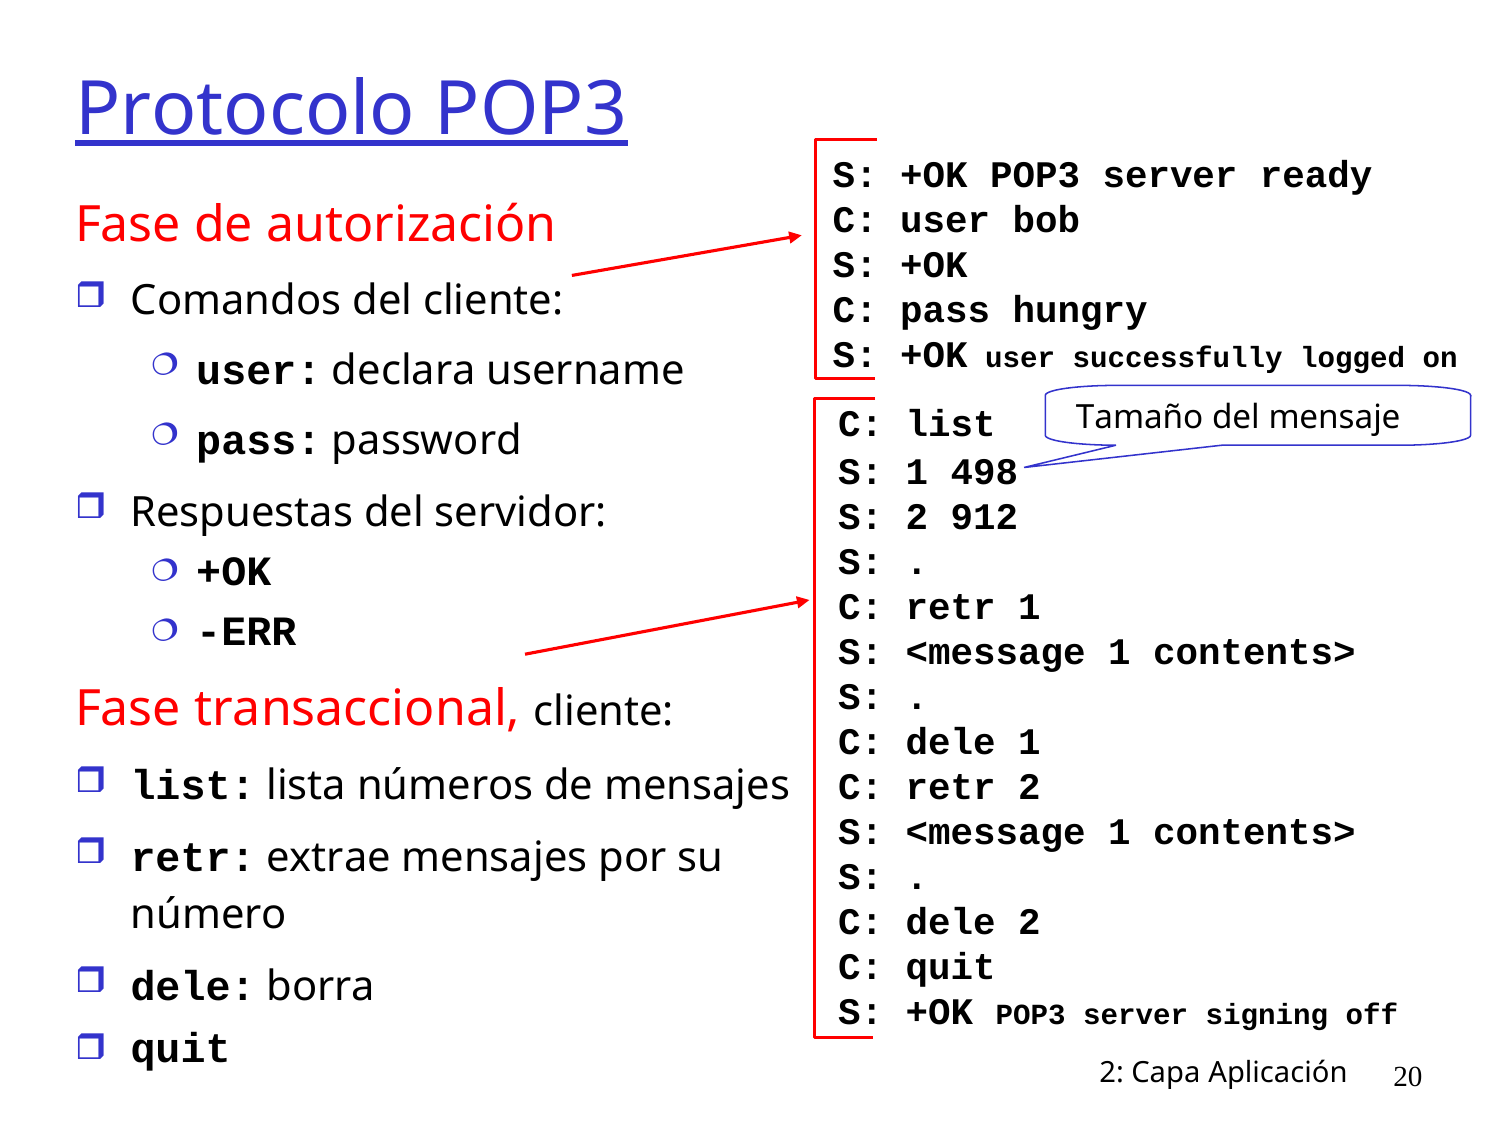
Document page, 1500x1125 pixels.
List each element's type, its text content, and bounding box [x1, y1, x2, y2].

list Fase de autorización Comandos del cliente: user: declara username pass: password Respuestas del servidor: +OK -ERR Fase transaccional, cliente: list: lista números de mensajes retr: extrae mensajes por su número dele: borra quit [75, 187, 826, 1038]
text_box C: list S: 1 498 S: 2 912 S: . C: retr 1 S: <message 1 contents> S: . C: dele 1 C: retr 2 S: <message 1 contents> S: . C: dele 2 C: quit S: +OK POP3 server signing off [710, 383, 1414, 1040]
title Protocolo POP3 [75, 23, 1426, 188]
text_box Tamaño del mensaje [1024, 385, 1471, 468]
text_box S: +OK POP3 server ready C: user bob S: +OK C: pass hungry S: +OK user successfully logged on [826, 96, 1473, 383]
